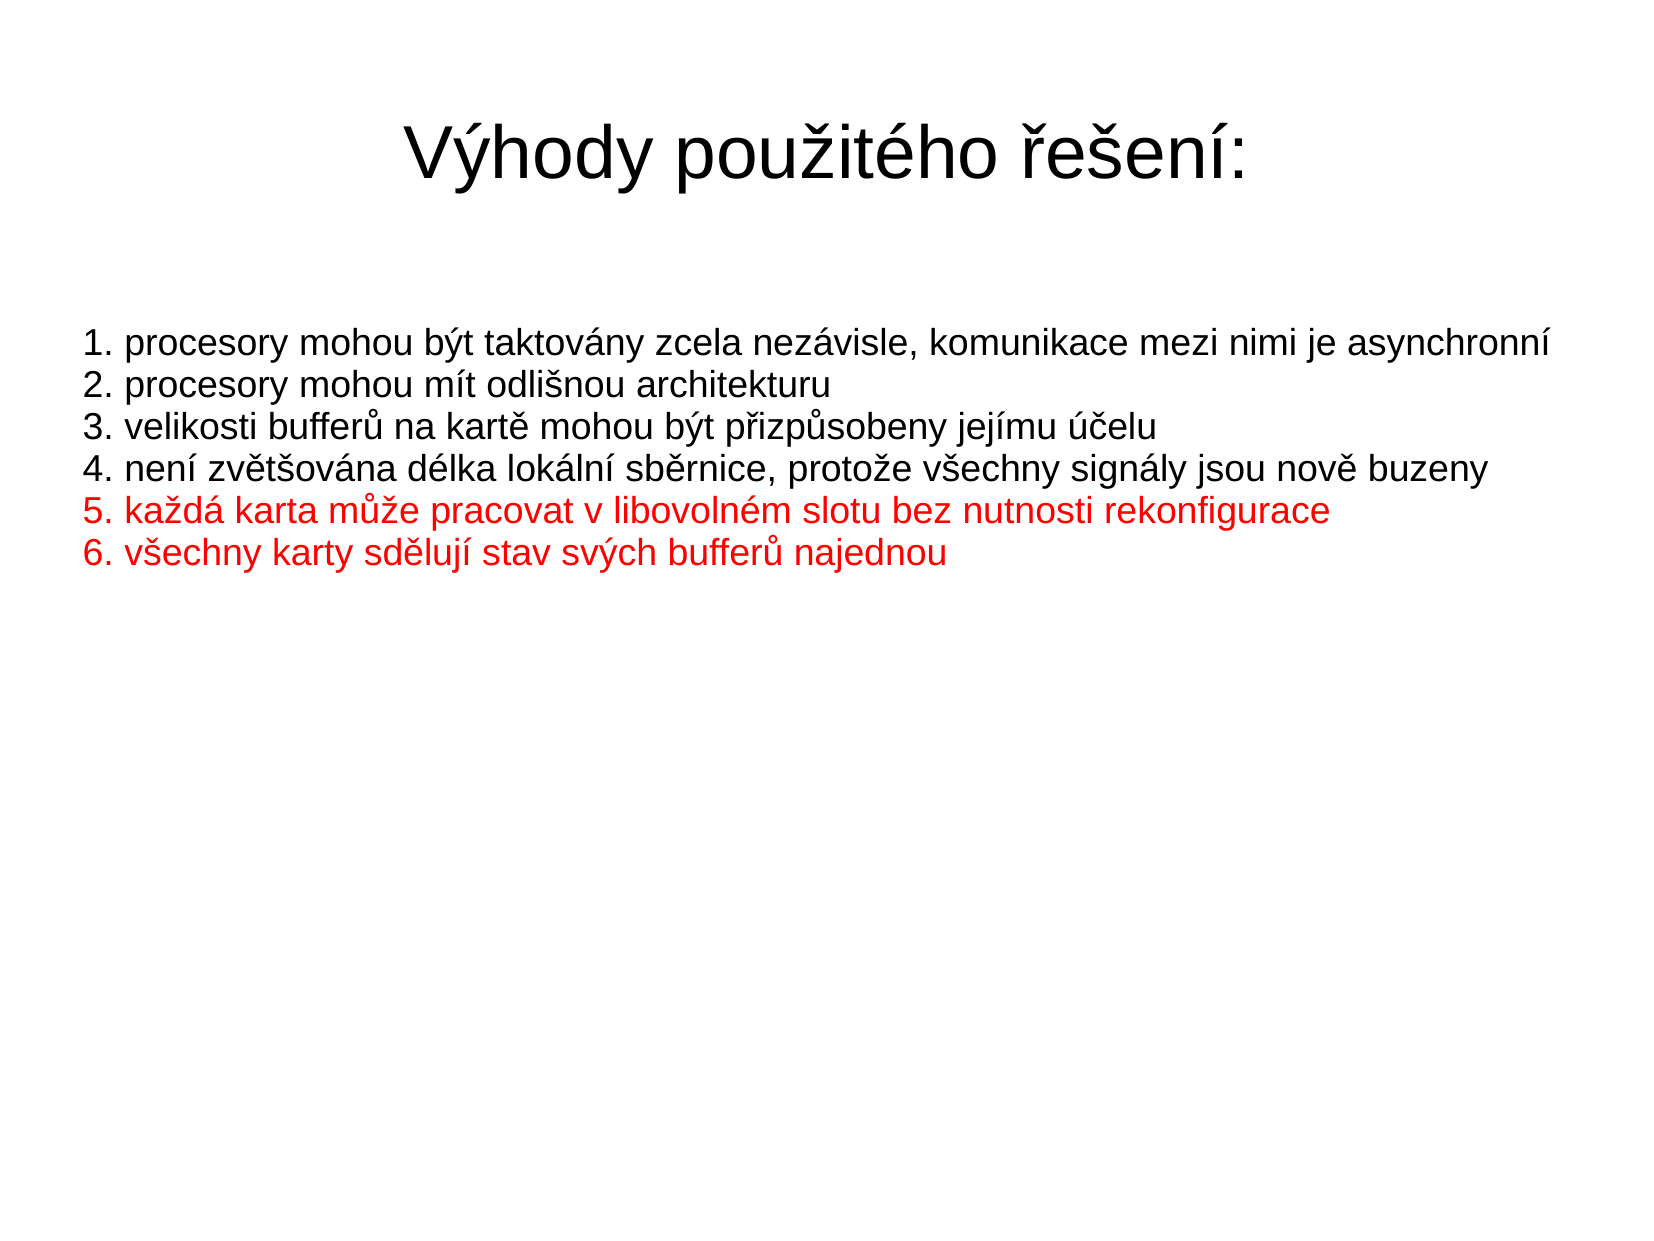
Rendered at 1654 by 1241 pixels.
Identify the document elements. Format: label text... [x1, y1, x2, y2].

subtitle 1. procesory mohou být taktovány zcela nezávisle, komunikace mezi nimi je asynchronní 2. procesory mohou mít odlišnou architekturu 3. velikosti bufferů na kartě mohou být přizpůsobeny jejímu účelu 4. není zvětšována délka lokální sběrnice, protože všechny signály jsou nově buzeny 5. každá karta může pracovat v libovolném slotu bez nutnosti rekonfigurace 6. všechny karty sdělují stav svých bufferů najednou [82, 297, 1571, 1102]
title Výhody použitého řešení: [82, 49, 1571, 257]
